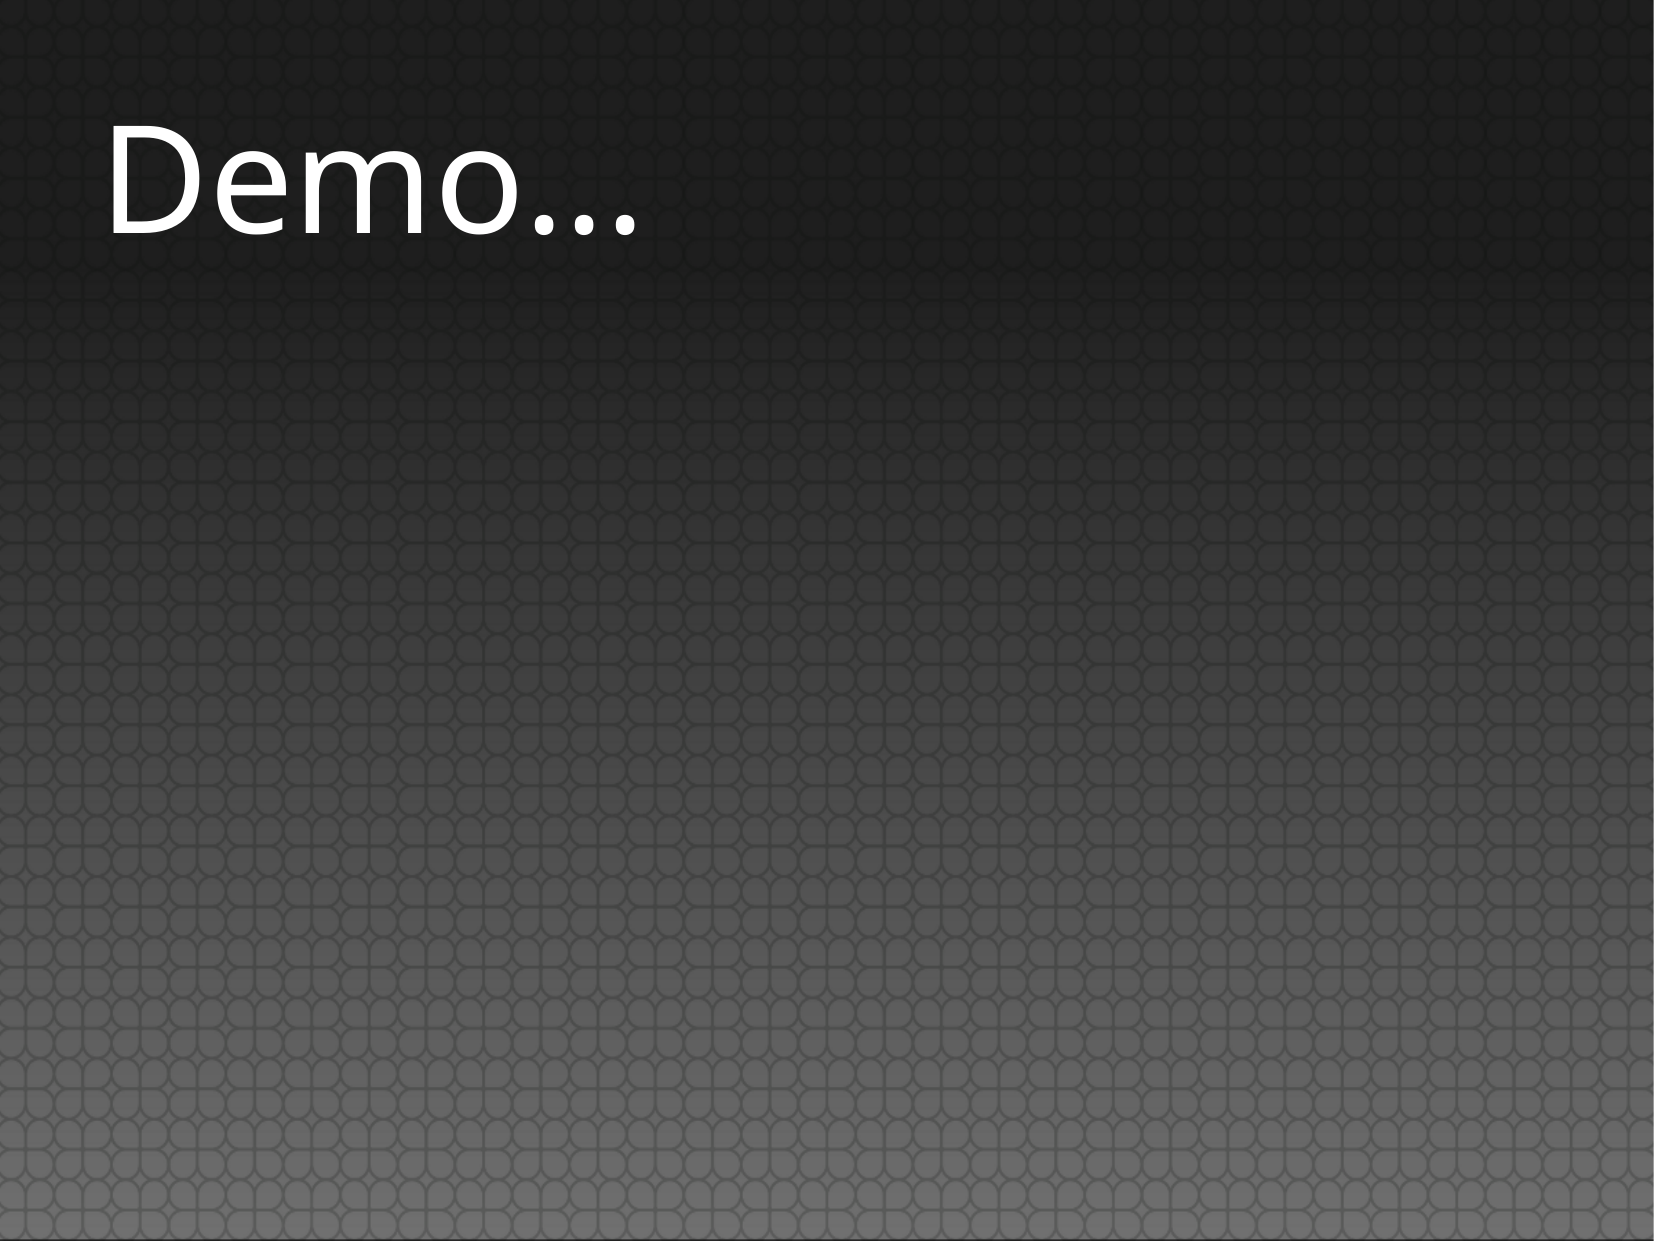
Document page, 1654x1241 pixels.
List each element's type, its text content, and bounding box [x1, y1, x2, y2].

picture [0, 0, 1654, 1241]
title Demo... [99, 81, 1431, 270]
